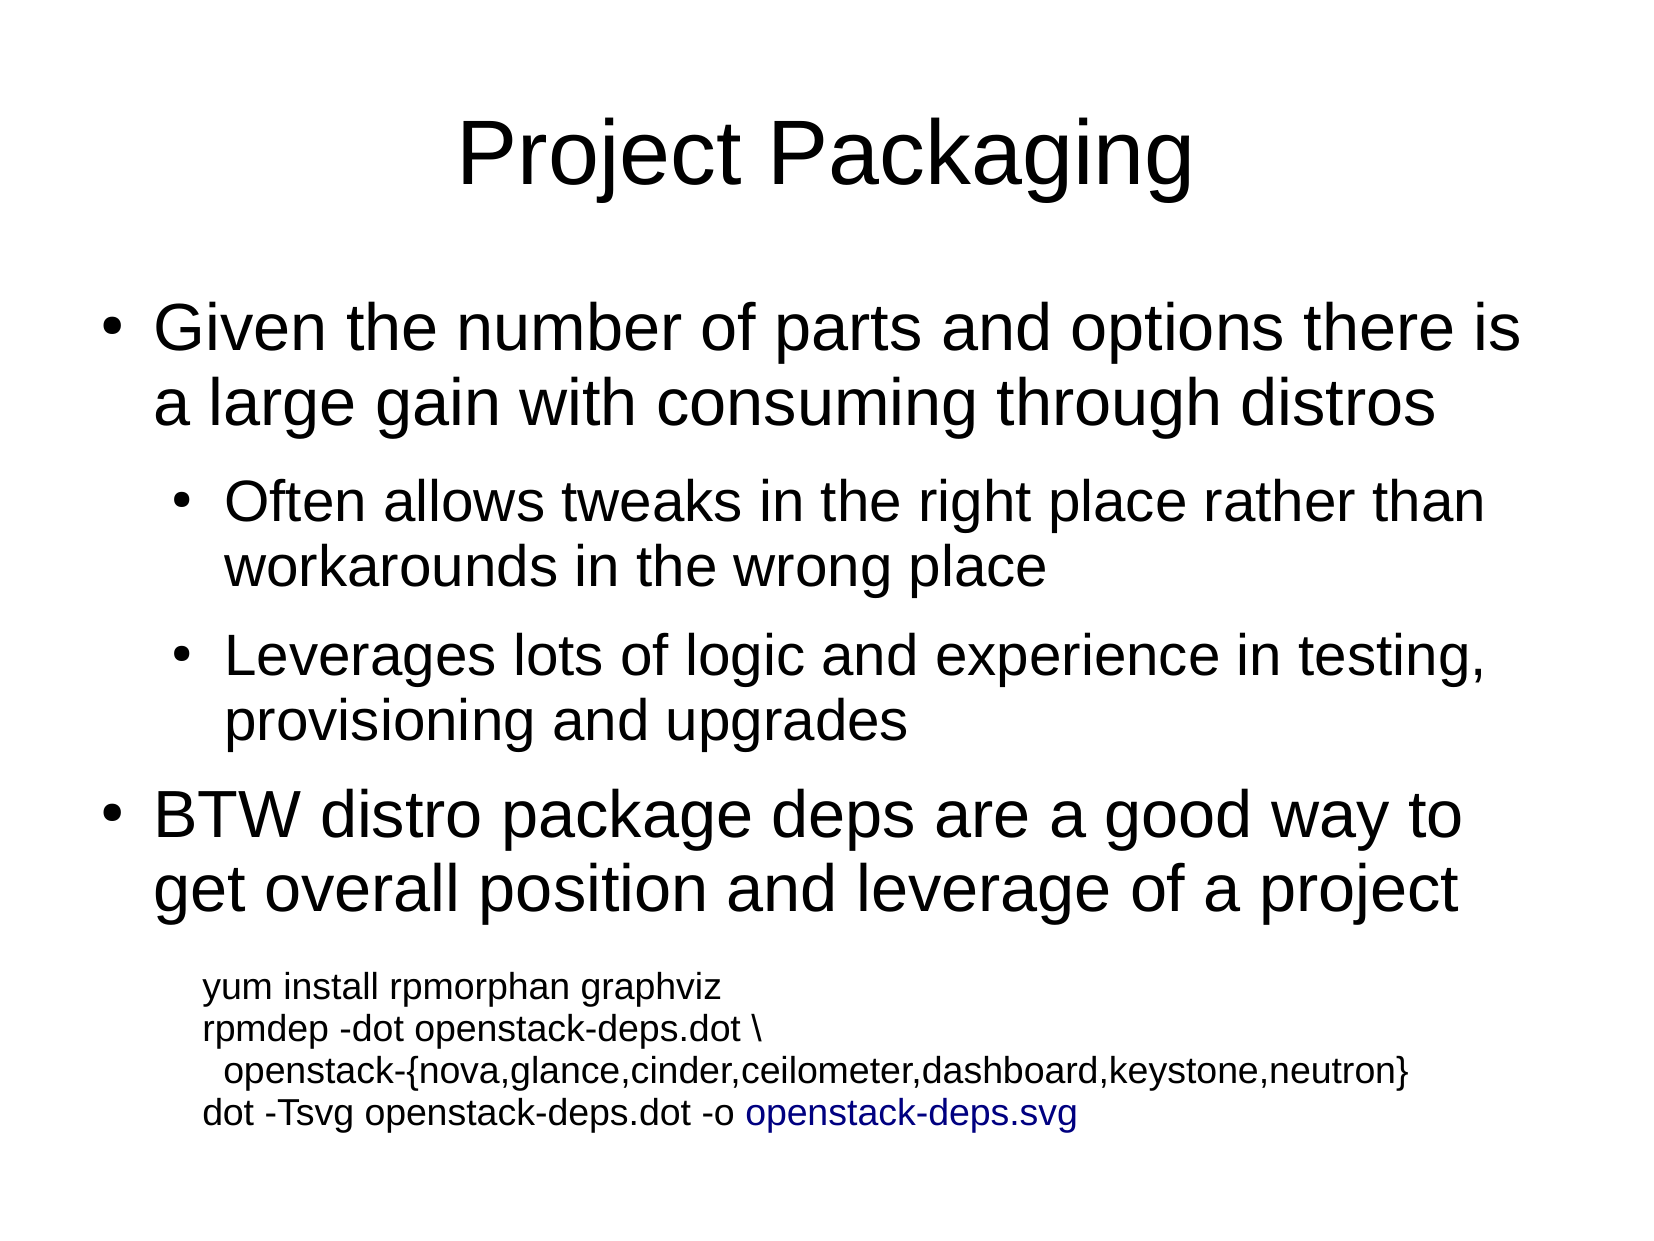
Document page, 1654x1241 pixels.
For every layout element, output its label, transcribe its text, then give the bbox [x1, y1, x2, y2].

title Project Packaging [82, 49, 1571, 257]
list Given the number of parts and options there is a large gain with consuming through distros Often allows tweaks in the right place rather than workarounds in the wrong place Leverages lots of logic and experience in testing, provisioning and upgrades BTW distro package deps are a good way to get overall position and leverage of a project [82, 290, 1571, 1109]
text_box [220, 697, 1534, 768]
text_box yum install rpmorphan graphviz rpmdep -dot openstack-deps.dot \ openstack-{nova,glance,cinder,ceilometer,dashboard,keystone,neutron} dot -Tsvg openstack-deps.dot -o openstack-deps.svg [187, 958, 1501, 1142]
